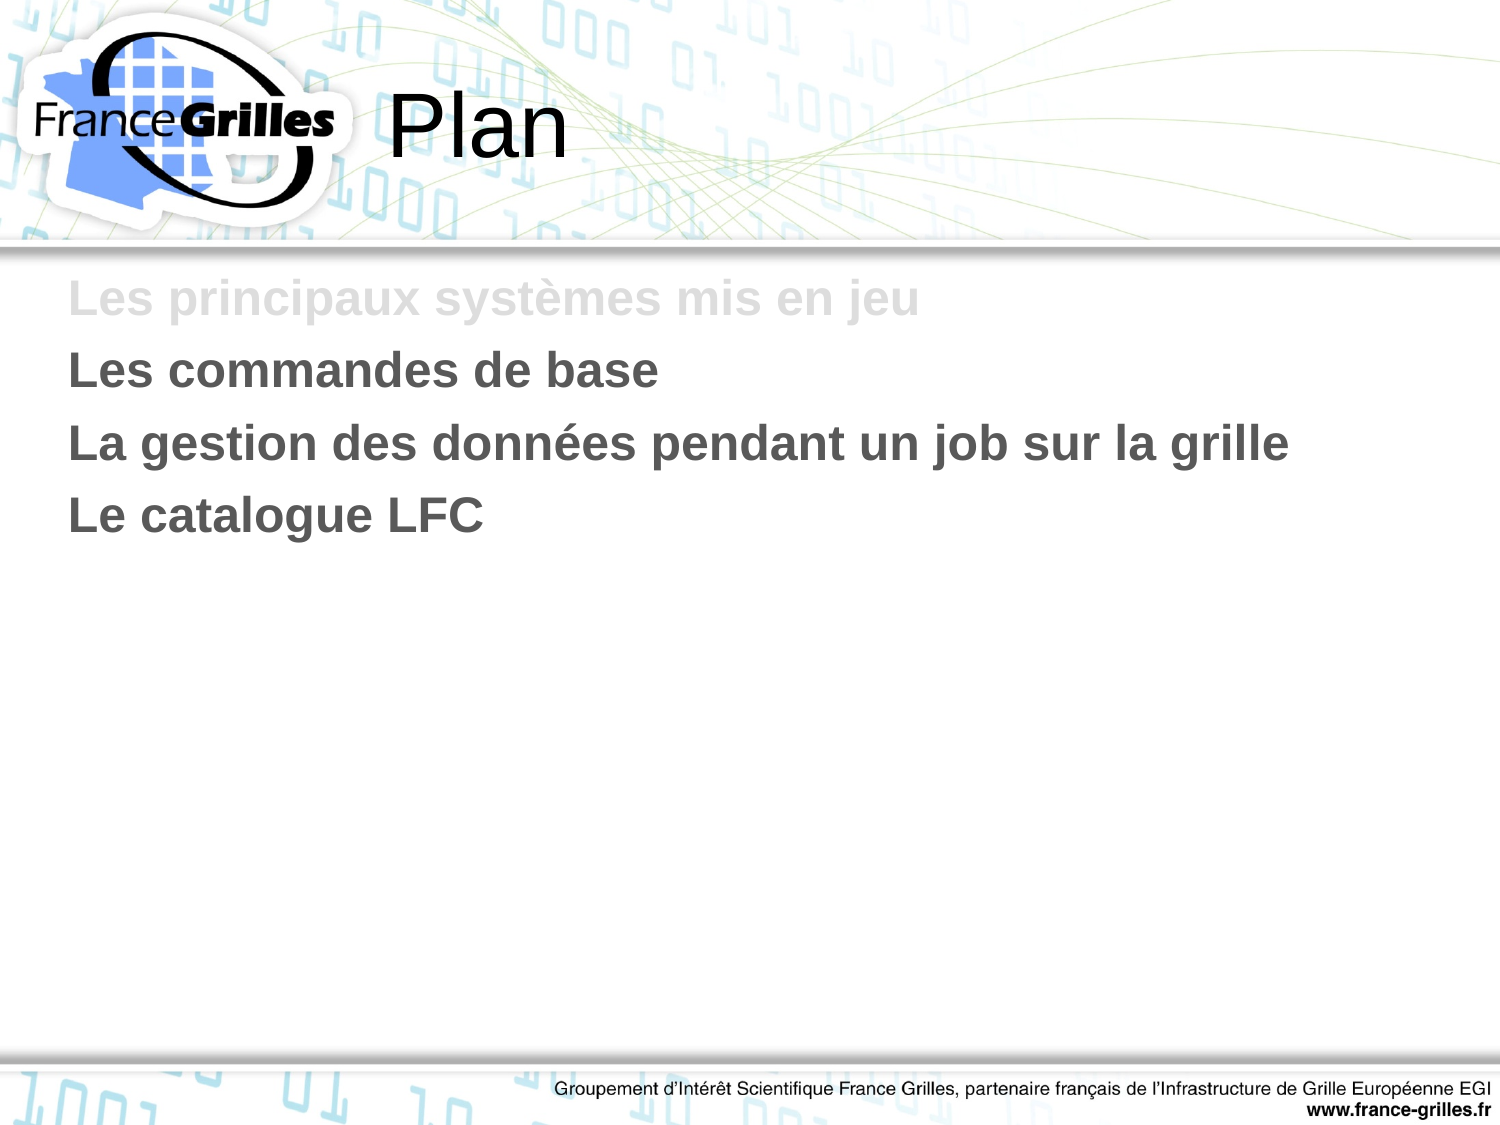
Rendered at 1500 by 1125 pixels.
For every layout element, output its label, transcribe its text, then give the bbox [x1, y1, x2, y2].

picture [0, 0, 1500, 1125]
list Les principaux systèmes mis en jeu Les commandes de base La gestion des données pendant un job sur la grille Le catalogue LFC [53, 262, 1459, 1024]
title Plan [372, 7, 1459, 244]
